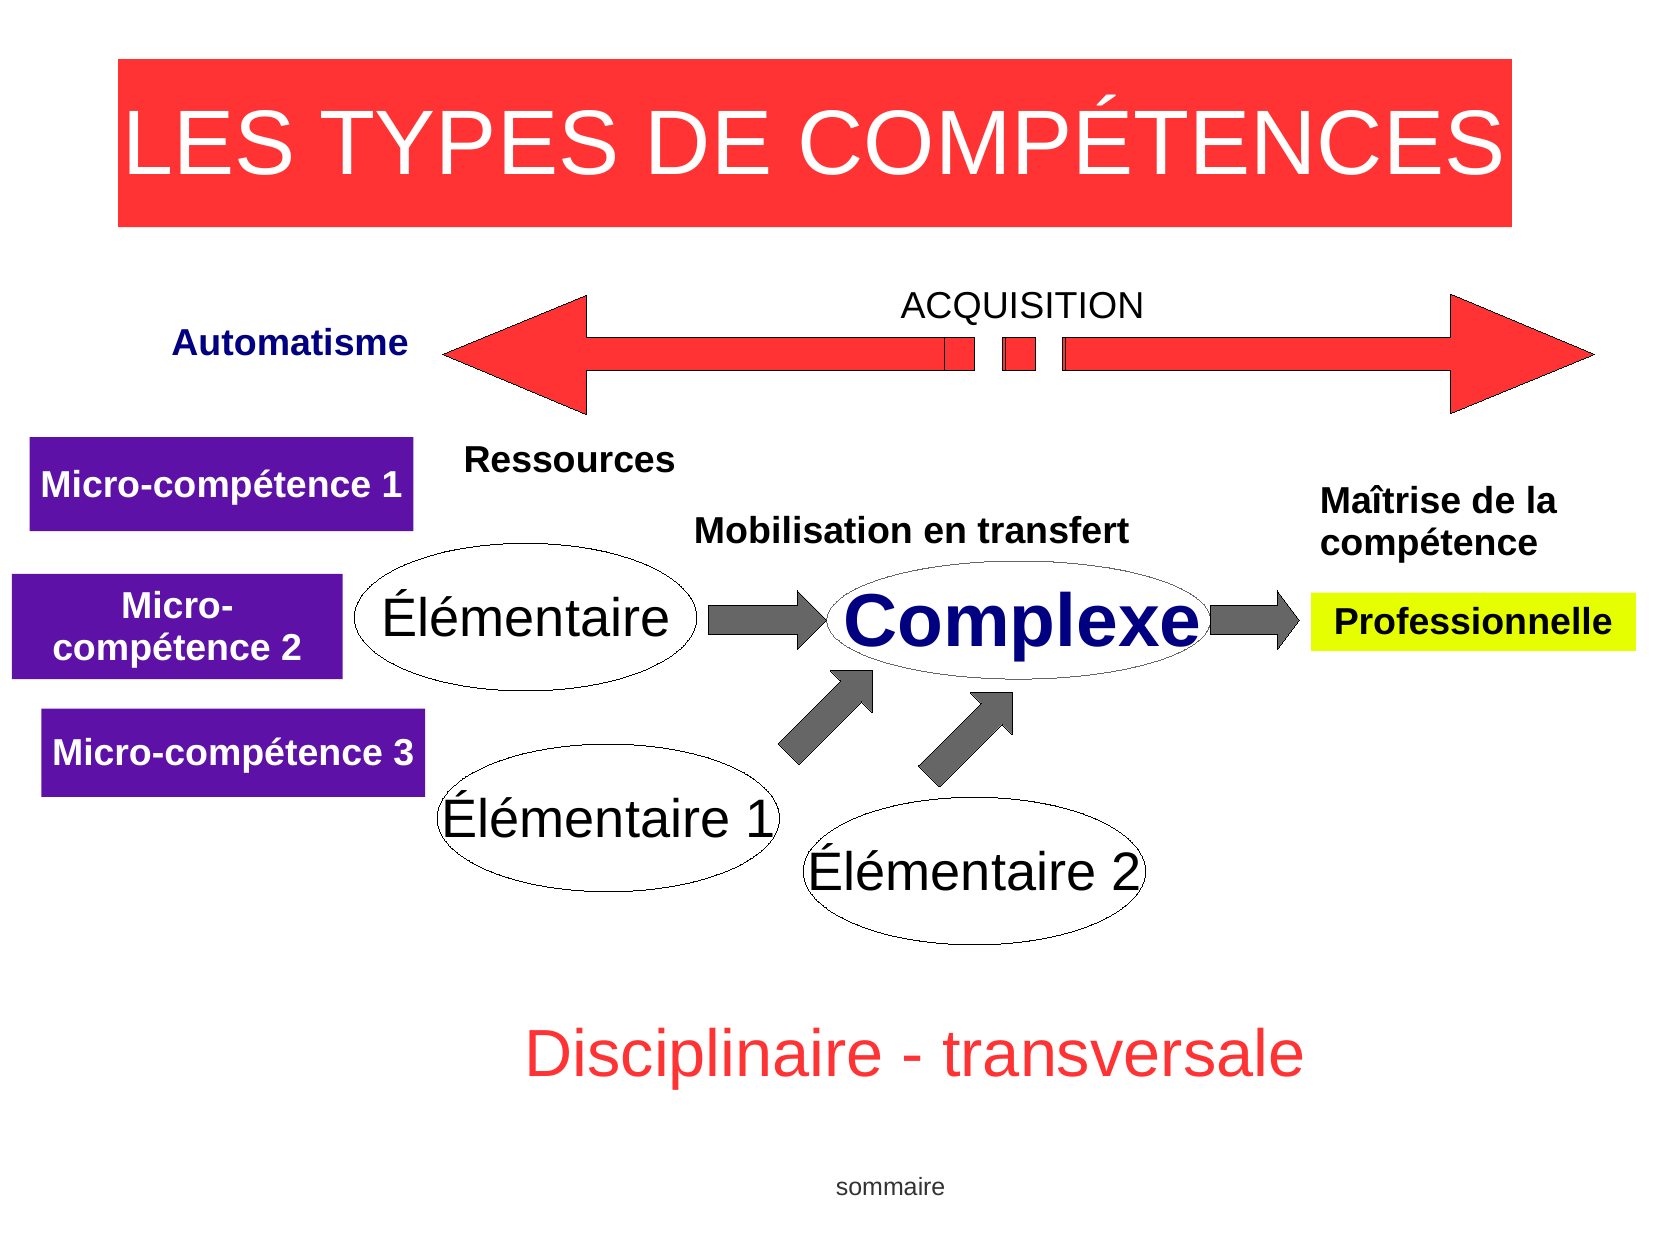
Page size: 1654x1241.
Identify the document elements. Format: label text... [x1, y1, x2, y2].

text_box Élémentaire 2 [804, 834, 1146, 910]
text_box Mobilisation en transfert [679, 501, 1145, 561]
text_box [1062, 294, 1595, 414]
title LES TYPES DE COMPÉTENCES [118, 59, 1512, 228]
text_box [918, 692, 1013, 787]
text_box Ressources [448, 431, 715, 490]
text_box Micro-compétence 2 [11, 573, 343, 680]
text_box Disciplinaire - transversale [295, 1003, 1536, 1104]
text_box Complexe [840, 578, 1205, 663]
text_box [778, 670, 873, 765]
text_box sommaire [739, 1165, 1042, 1209]
text_box [1002, 337, 1036, 371]
text_box ACQUISITION [885, 277, 1160, 335]
text_box Maîtrise de la compétence [1305, 472, 1630, 574]
text_box [1210, 590, 1300, 650]
text_box Professionnelle [1311, 592, 1636, 651]
text_box [442, 295, 975, 415]
text_box Élémentaire 1 [437, 781, 780, 857]
text_box Micro-compétence 1 [29, 437, 414, 532]
text_box Automatisme [147, 314, 443, 392]
text_box [708, 590, 827, 650]
text_box Micro-compétence 3 [41, 708, 426, 797]
text_box Élémentaire [355, 580, 697, 656]
